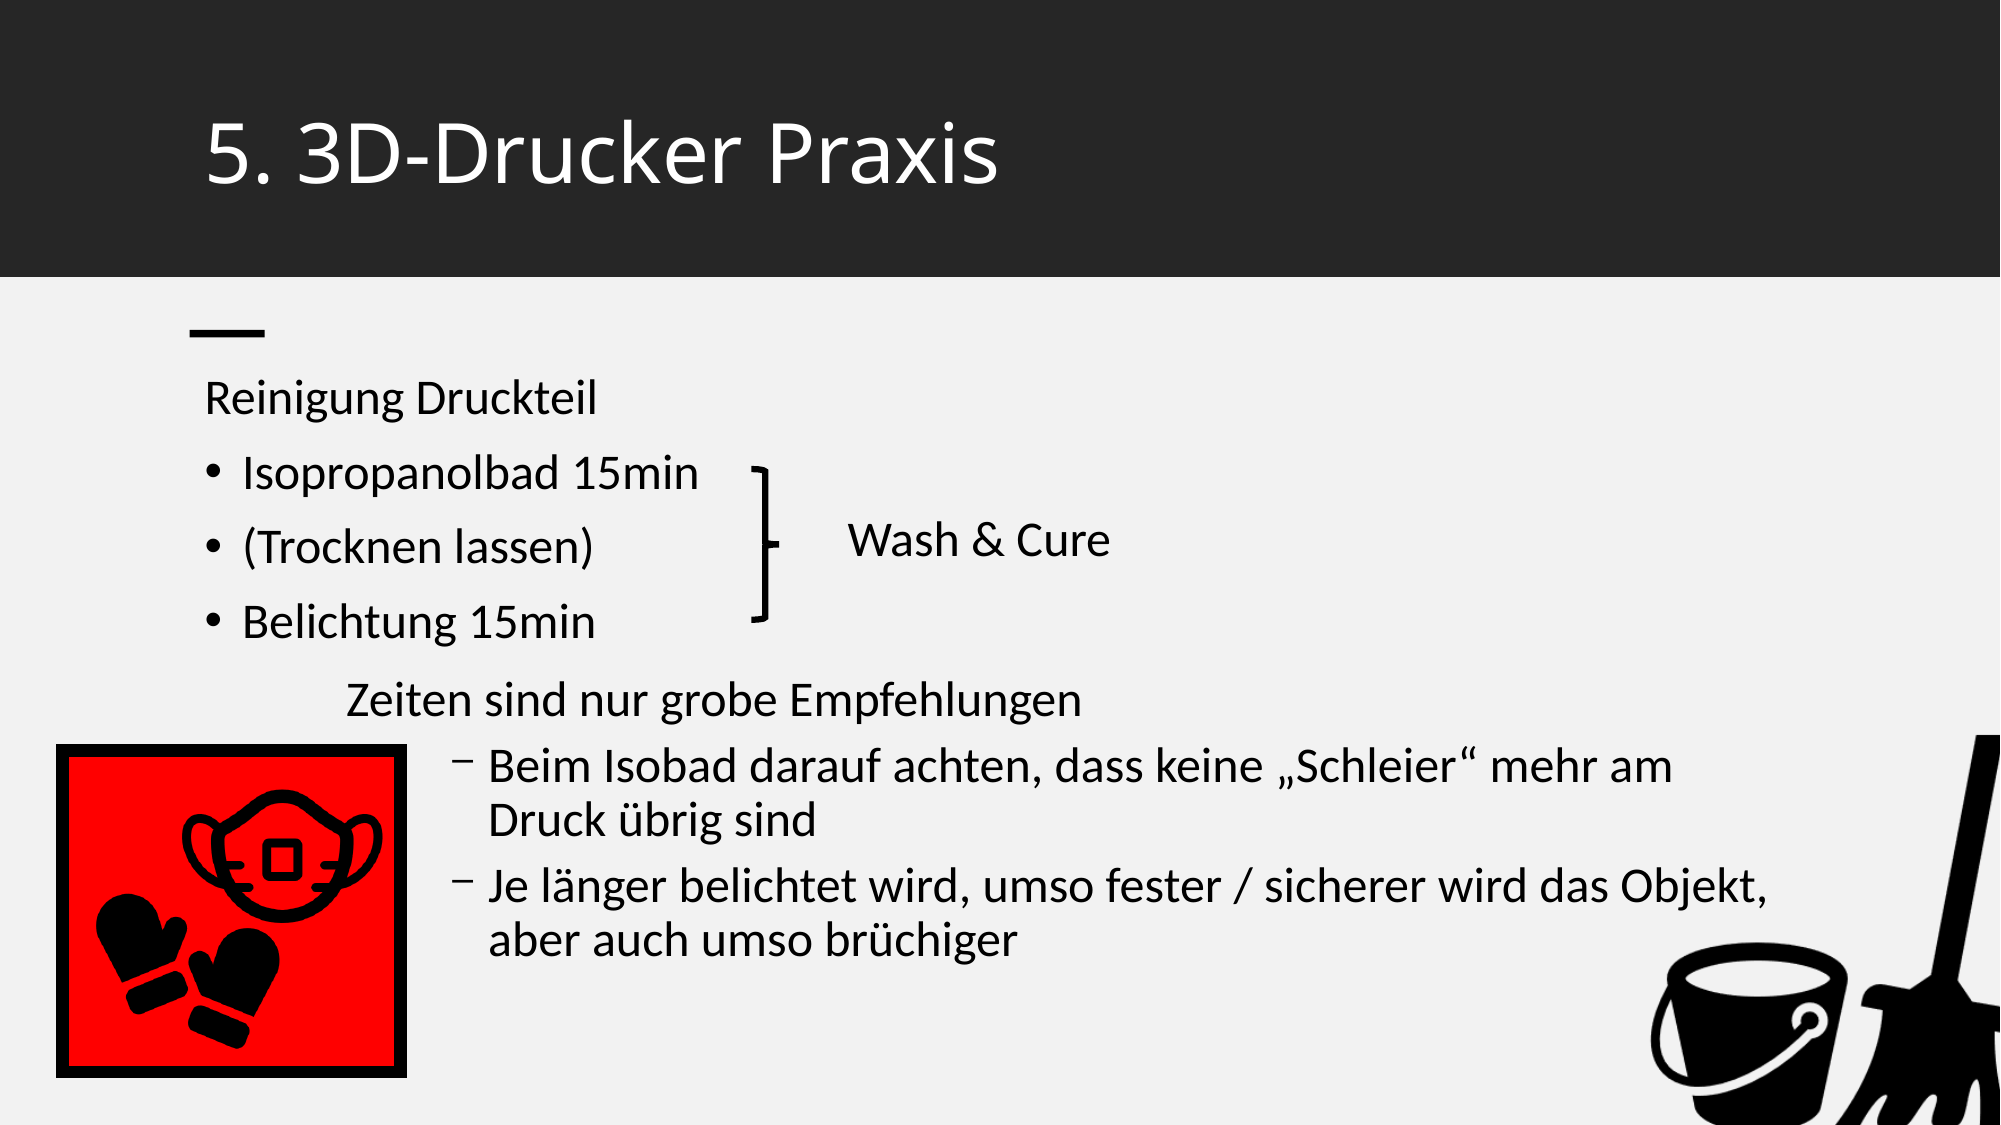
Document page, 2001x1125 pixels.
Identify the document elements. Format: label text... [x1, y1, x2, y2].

text_box [0, 0, 2000, 1125]
picture [78, 749, 389, 1081]
text_box Wash & Cure [832, 498, 1127, 574]
picture [1615, 717, 2000, 1125]
title 5. 3D-Drucker Praxis [189, 104, 1812, 253]
list Reinigung Druckteil Isopropanolbad 15min (Trocknen lassen) Belichtung 15min Zeiten sind nur grobe Empfehlungen Beim Isobad darauf achten, dass keine „Schleier“ mehr am Druck übrig sind Je länger belichtet wird, umso fester / sicherer wird das Objekt, aber auch umso brüchiger [189, 363, 1811, 1014]
